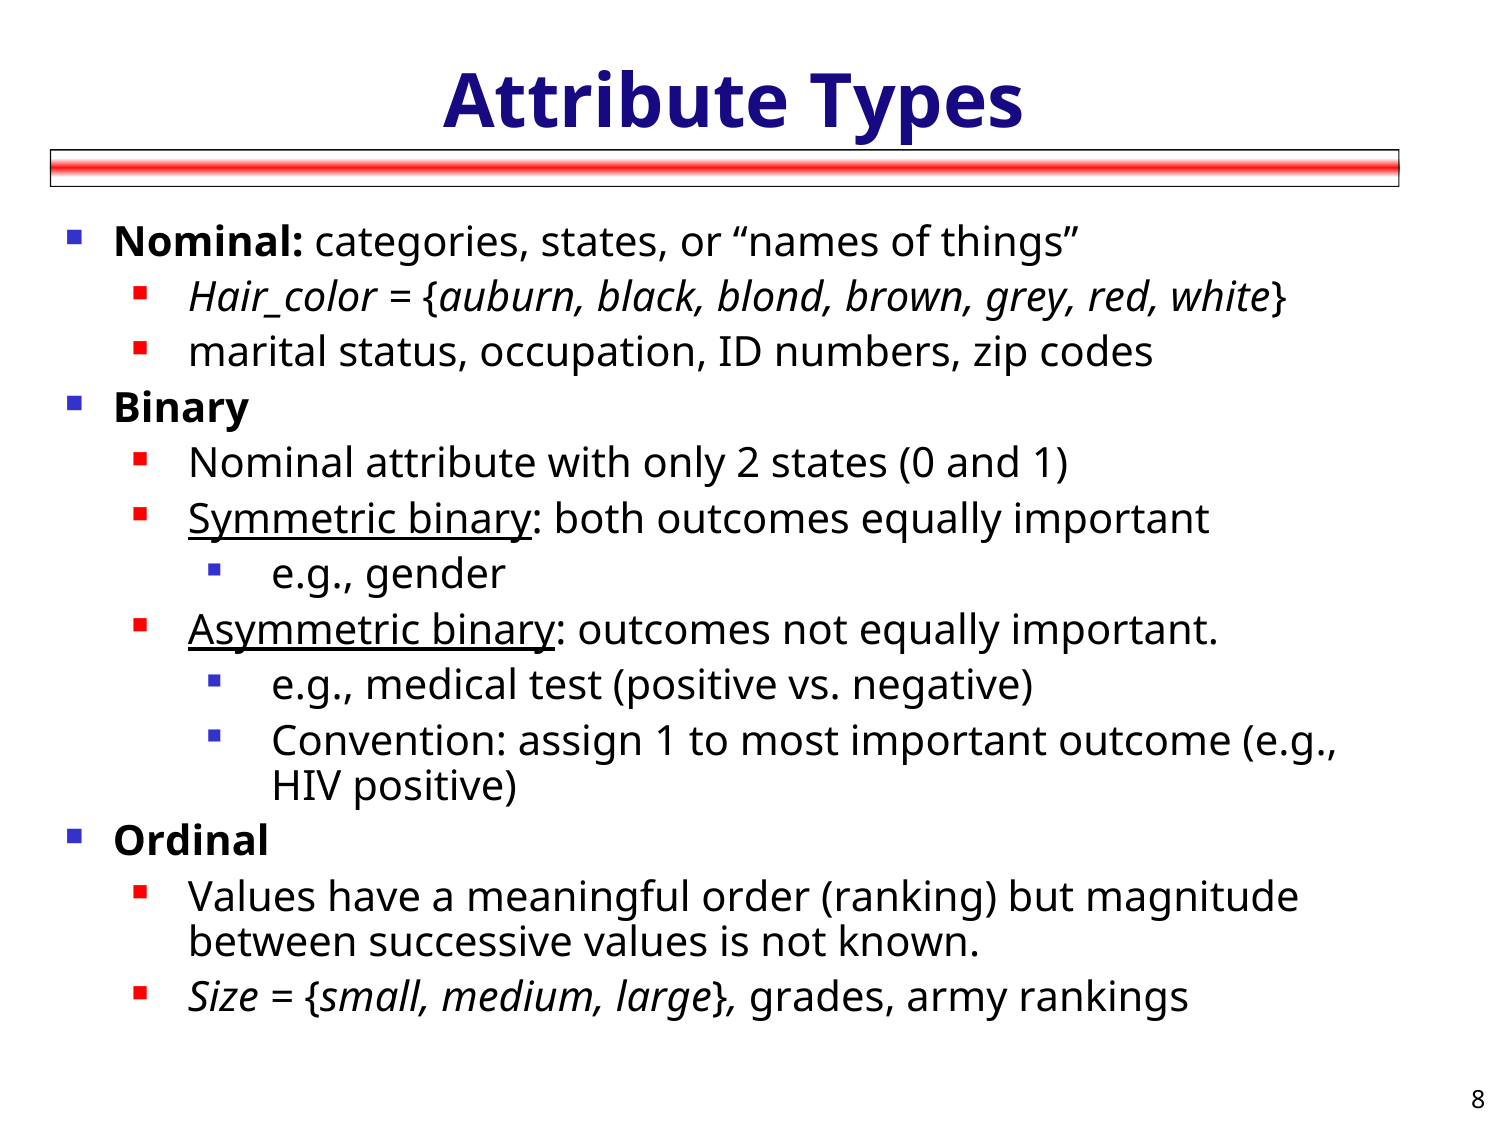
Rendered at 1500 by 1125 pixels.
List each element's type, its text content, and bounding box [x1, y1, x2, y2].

list Nominal: categories, states, or “names of things” Hair_color = {auburn, black, blond, brown, grey, red, white} marital status, occupation, ID numbers, zip codes Binary Nominal attribute with only 2 states (0 and 1) Symmetric binary: both outcomes equally important e.g., gender Asymmetric binary: outcomes not equally important. e.g., medical test (positive vs. negative) Convention: assign 1 to most important outcome (e.g., HIV positive) Ordinal Values have a meaningful order (ranking) but magnitude between successive values is not known. Size = {small, medium, large}, grades, army rankings [49, 212, 1425, 1078]
text_box <number> [1187, 1062, 1500, 1125]
title Attribute Types [24, 44, 1463, 150]
